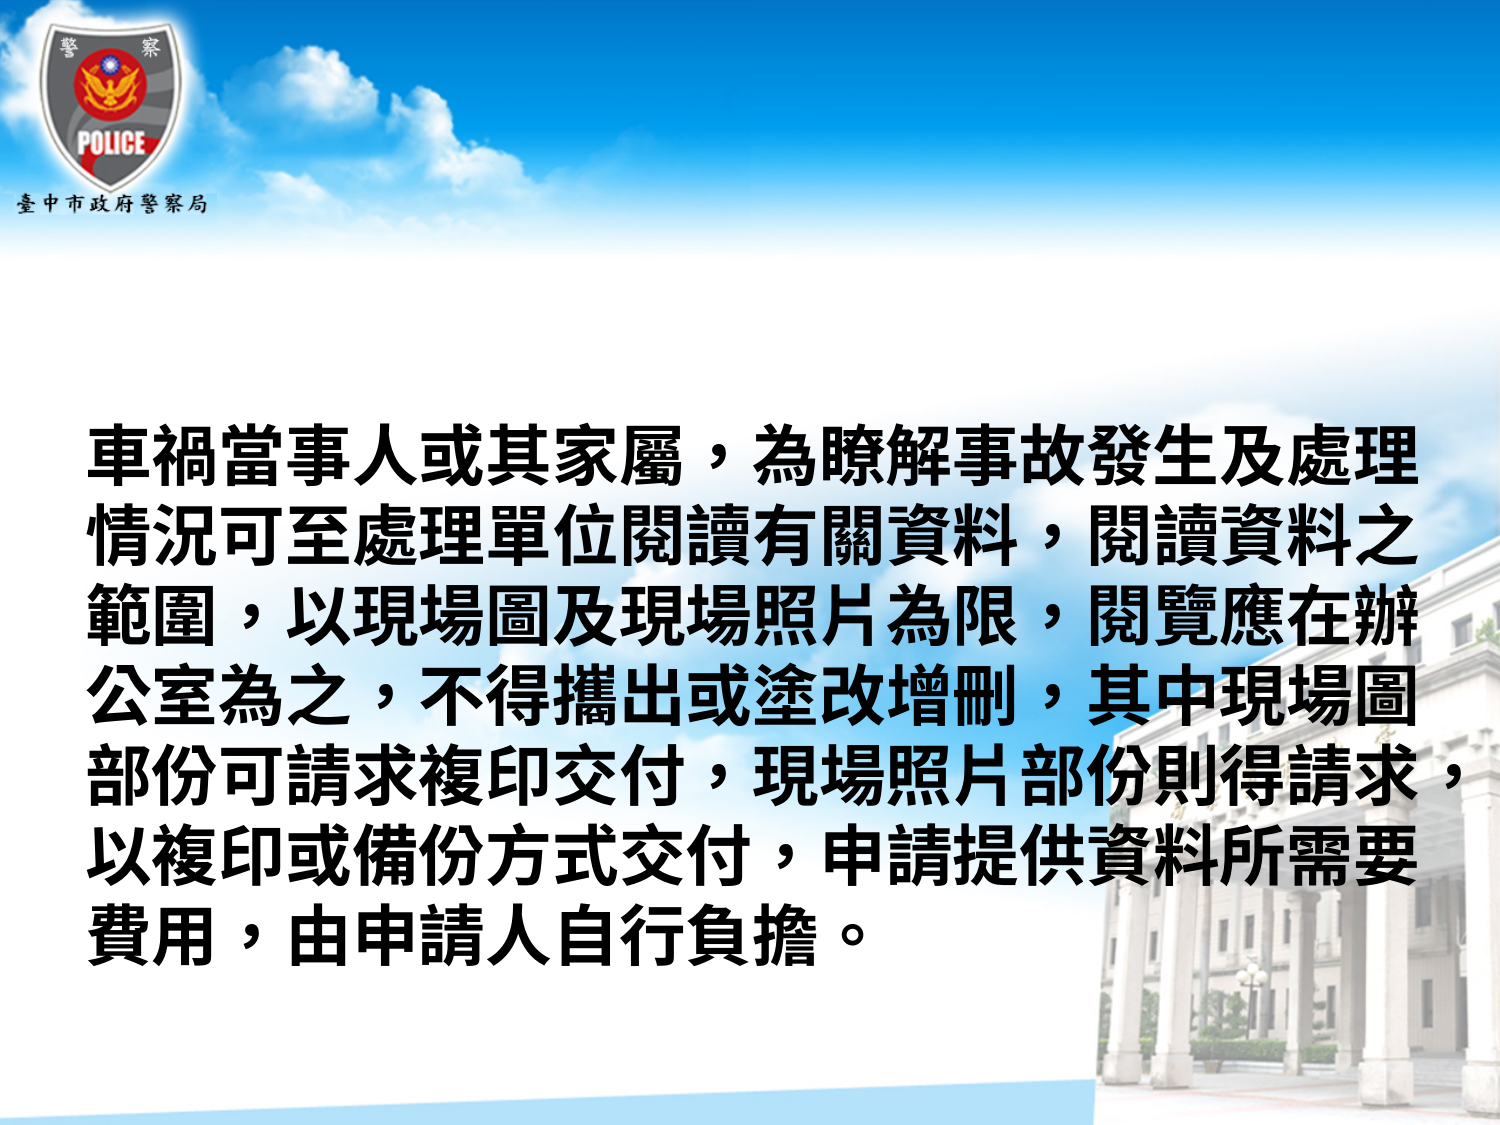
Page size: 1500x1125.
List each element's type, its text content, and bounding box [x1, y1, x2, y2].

text_box 車禍當事人或其家屬，為瞭解事故發生及處理情況可至處理單位閱讀有關資料，閱讀資料之範圍，以現場圖及現場照片為限，閱覽應在辦公室為之，不得攜出或塗改增刪，其中現場圖部份可請求複印交付，現場照片部份則得請求，以複印或備份方式交付，申請提供資料所需要費用，由申請人自行負擔。 [70, 406, 1442, 1032]
picture [0, 0, 1500, 1125]
